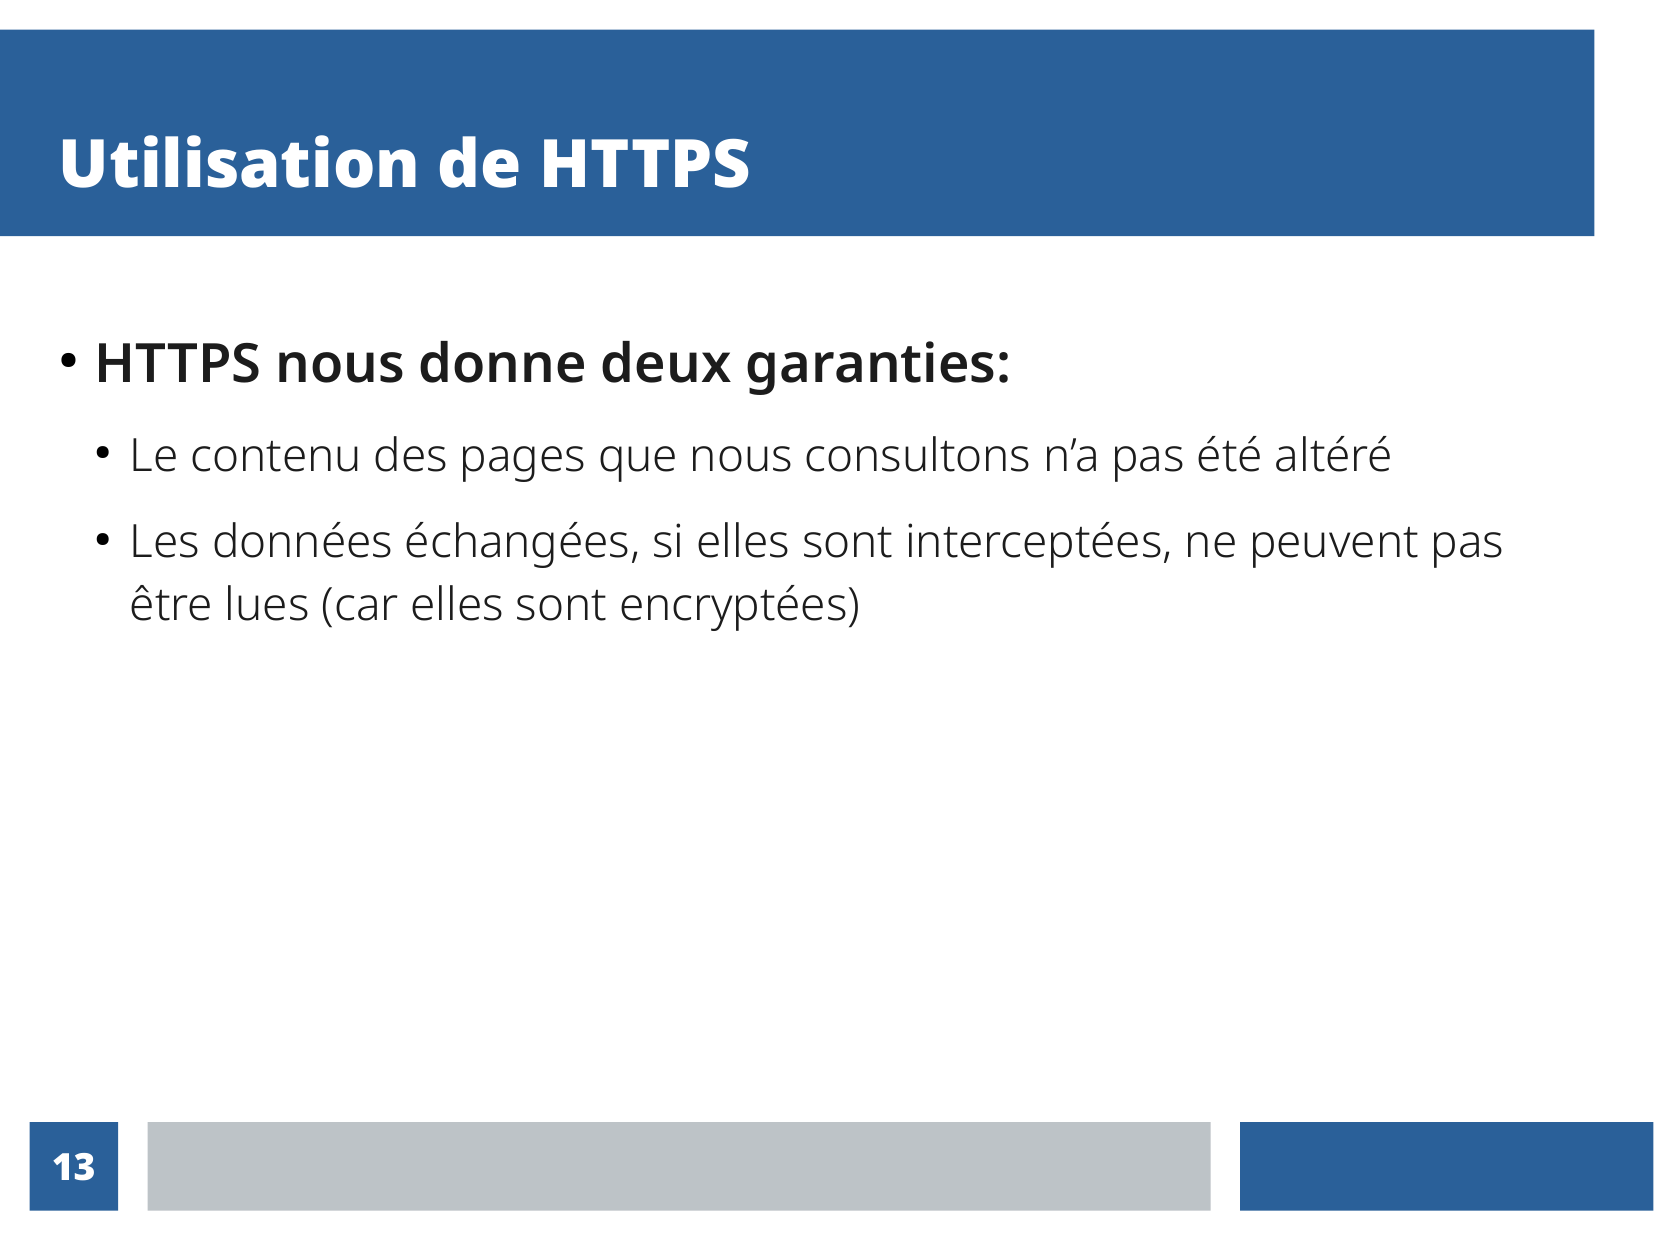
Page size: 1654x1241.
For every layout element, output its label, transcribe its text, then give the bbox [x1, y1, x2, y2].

list HTTPS nous donne deux garanties: Le contenu des pages que nous consultons n’a pas été altéré Les données échangées, si elles sont interceptées, ne peuvent pas être lues (car elles sont encryptées) [59, 324, 1565, 1093]
title Utilisation de HTTPS [59, 59, 1595, 207]
